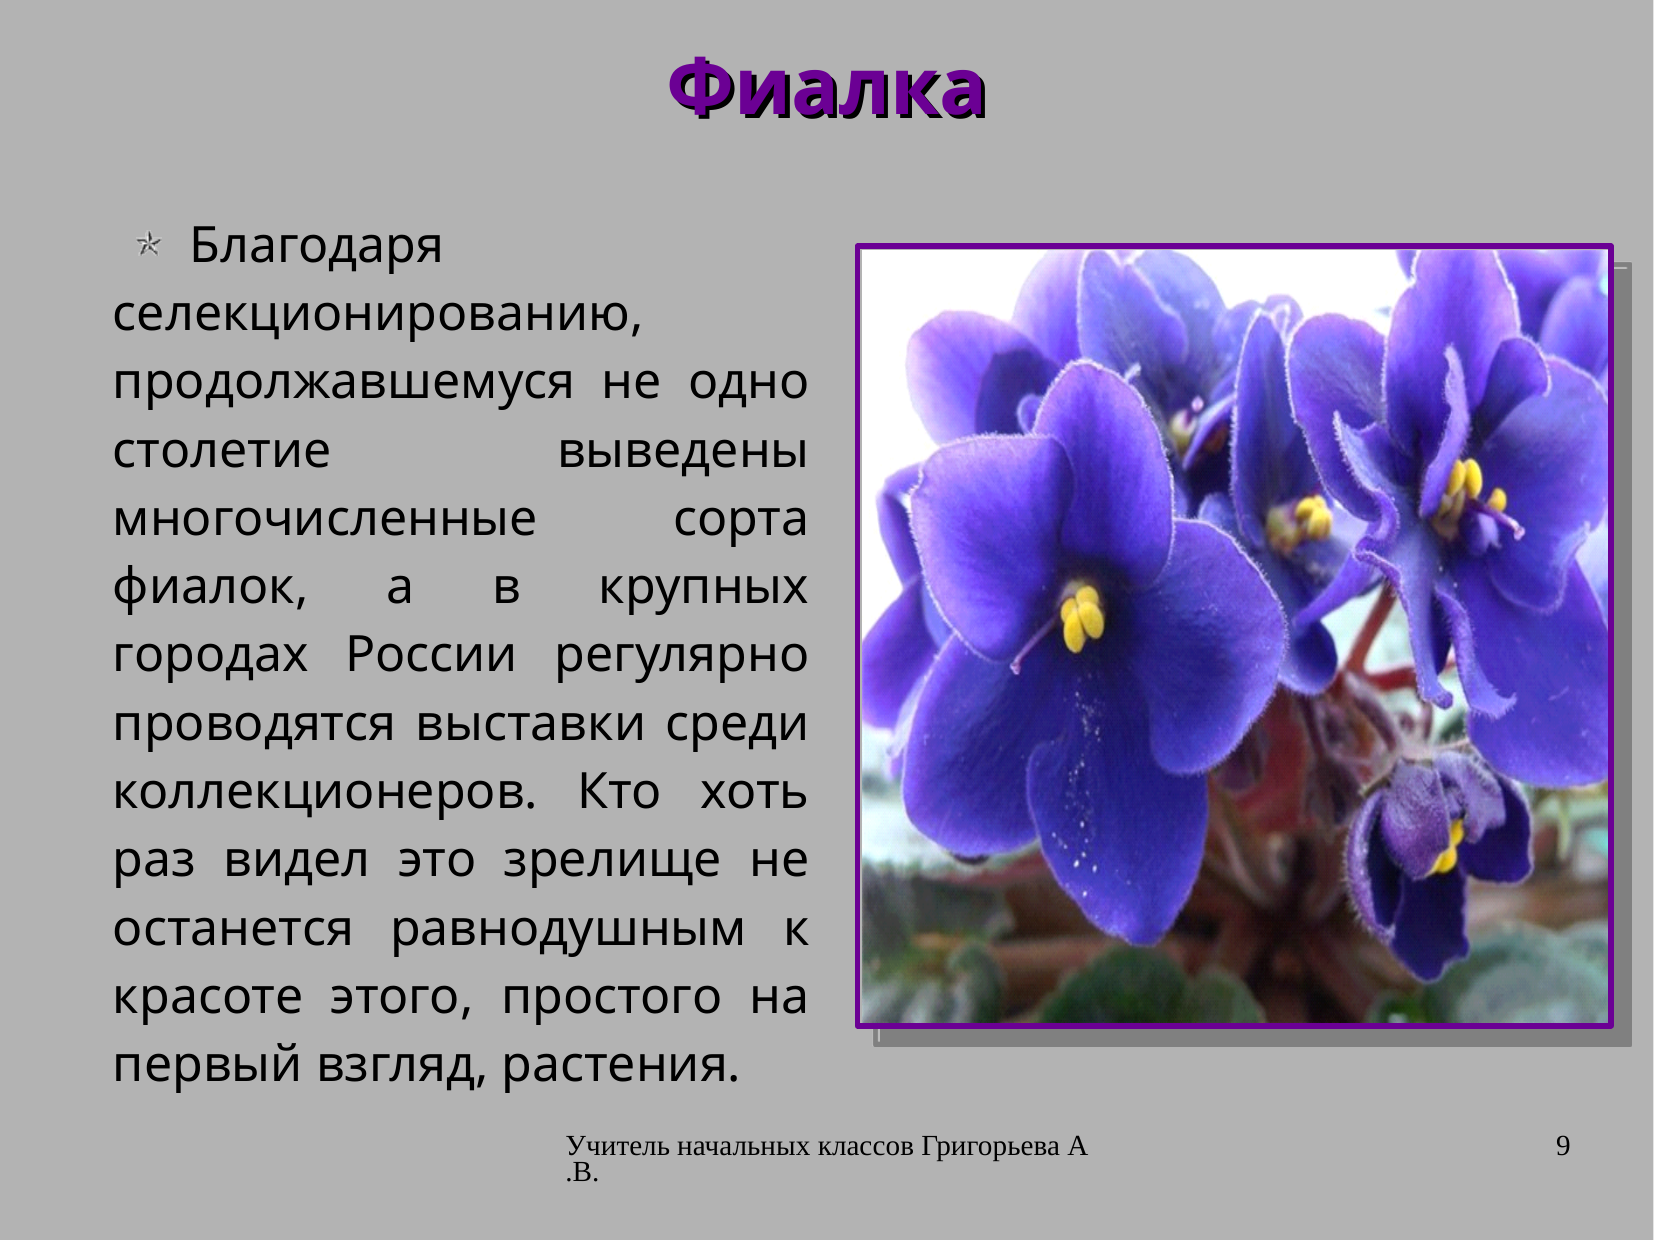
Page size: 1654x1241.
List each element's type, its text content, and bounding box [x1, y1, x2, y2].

title Фиалка [82, 36, 1571, 132]
list Благодаря селекционированию, продолжавшемуся не одно столетие выведены многочисленные сорта фиалок, а в крупных городах России регулярно проводятся выставки среди коллекционеров. Кто хоть раз видел это зрелище не останется равнодушным к красоте этого, простого на первый взгляд, растения. [41, 208, 810, 1066]
picture [860, 249, 1608, 1023]
